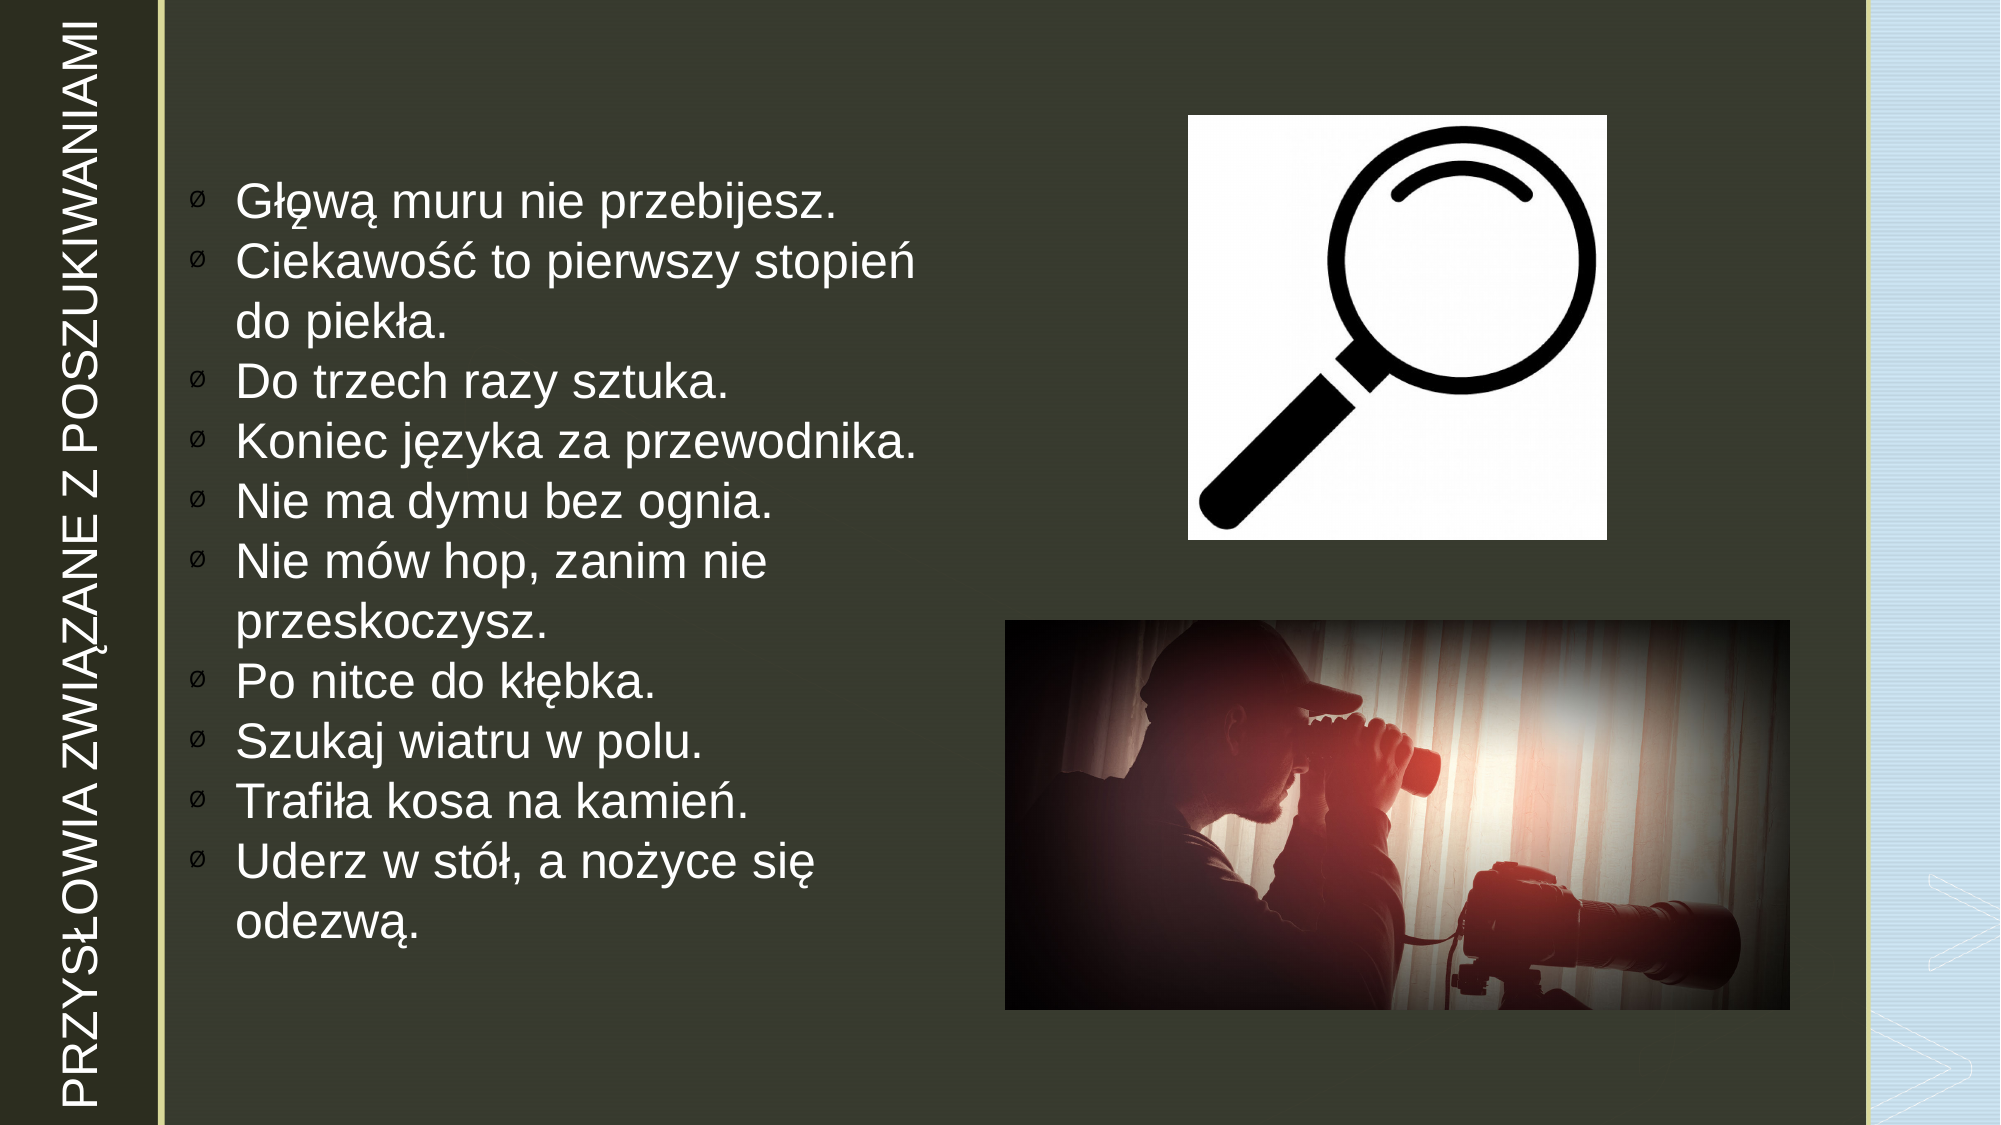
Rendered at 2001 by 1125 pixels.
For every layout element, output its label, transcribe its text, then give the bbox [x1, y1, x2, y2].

text_box PRZYSŁOWIA ZWIĄZANE Z POSZUKIWANIAMI [39, 0, 115, 1125]
picture [1005, 620, 1790, 1010]
picture [1871, 0, 2000, 1125]
text_box Głową muru nie przebijesz. Ciekawość to pierwszy stopień do piekła. Do trzech razy sztuka. Koniec języka za przewodnika. Nie ma dymu bez ognia. Nie mów hop, zanim nie przeskoczysz. Po nitce do kłębka. Szukaj wiatru w polu. Trafiła kosa na kamień. Uderz w stół, a nożyce się odezwą. [174, 161, 964, 956]
picture [1188, 115, 1607, 540]
